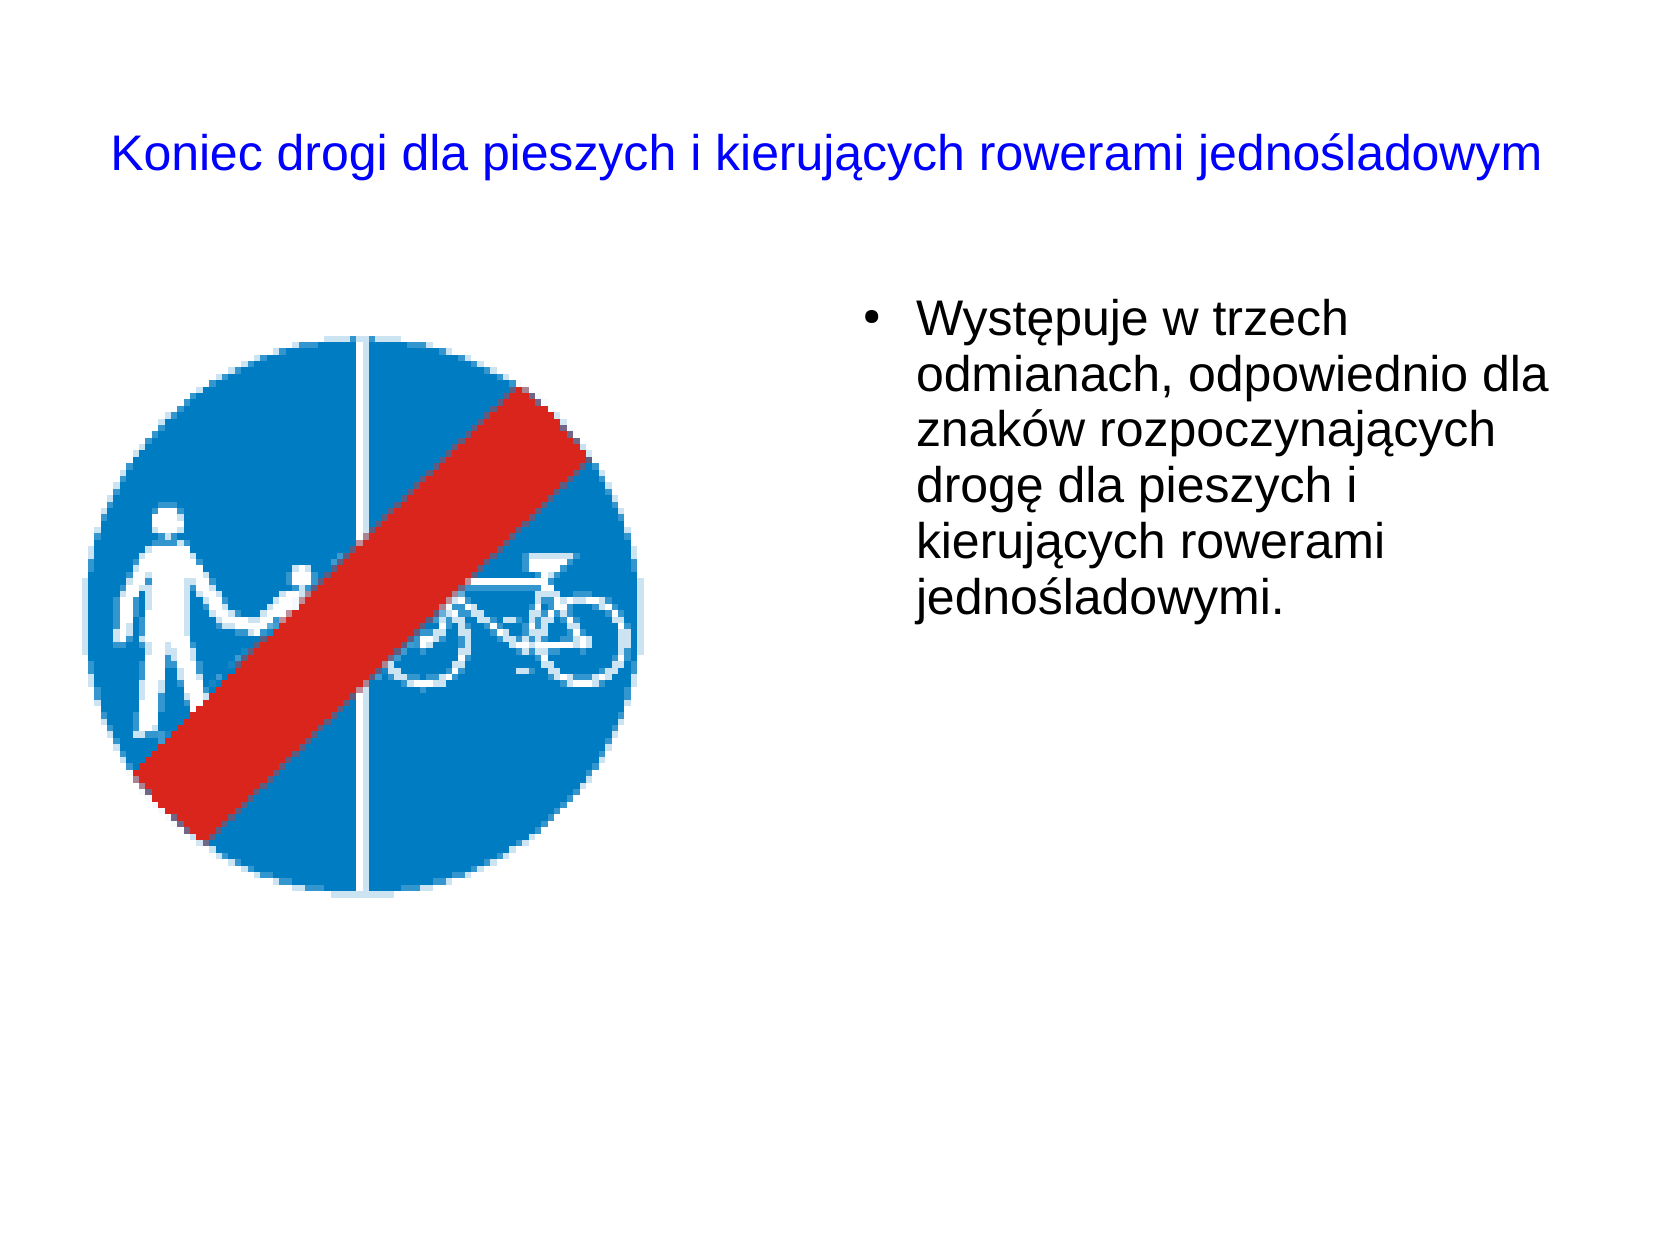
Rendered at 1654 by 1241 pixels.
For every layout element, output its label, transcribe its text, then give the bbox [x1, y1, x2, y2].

title Koniec drogi dla pieszych i kierujących rowerami jednośladowym [82, 56, 1571, 250]
list Występuje w trzech odmianach, odpowiednio dla znaków rozpoczynających drogę dla pieszych i kierujących rowerami jednośladowymi. [845, 290, 1572, 1094]
picture [82, 336, 644, 898]
